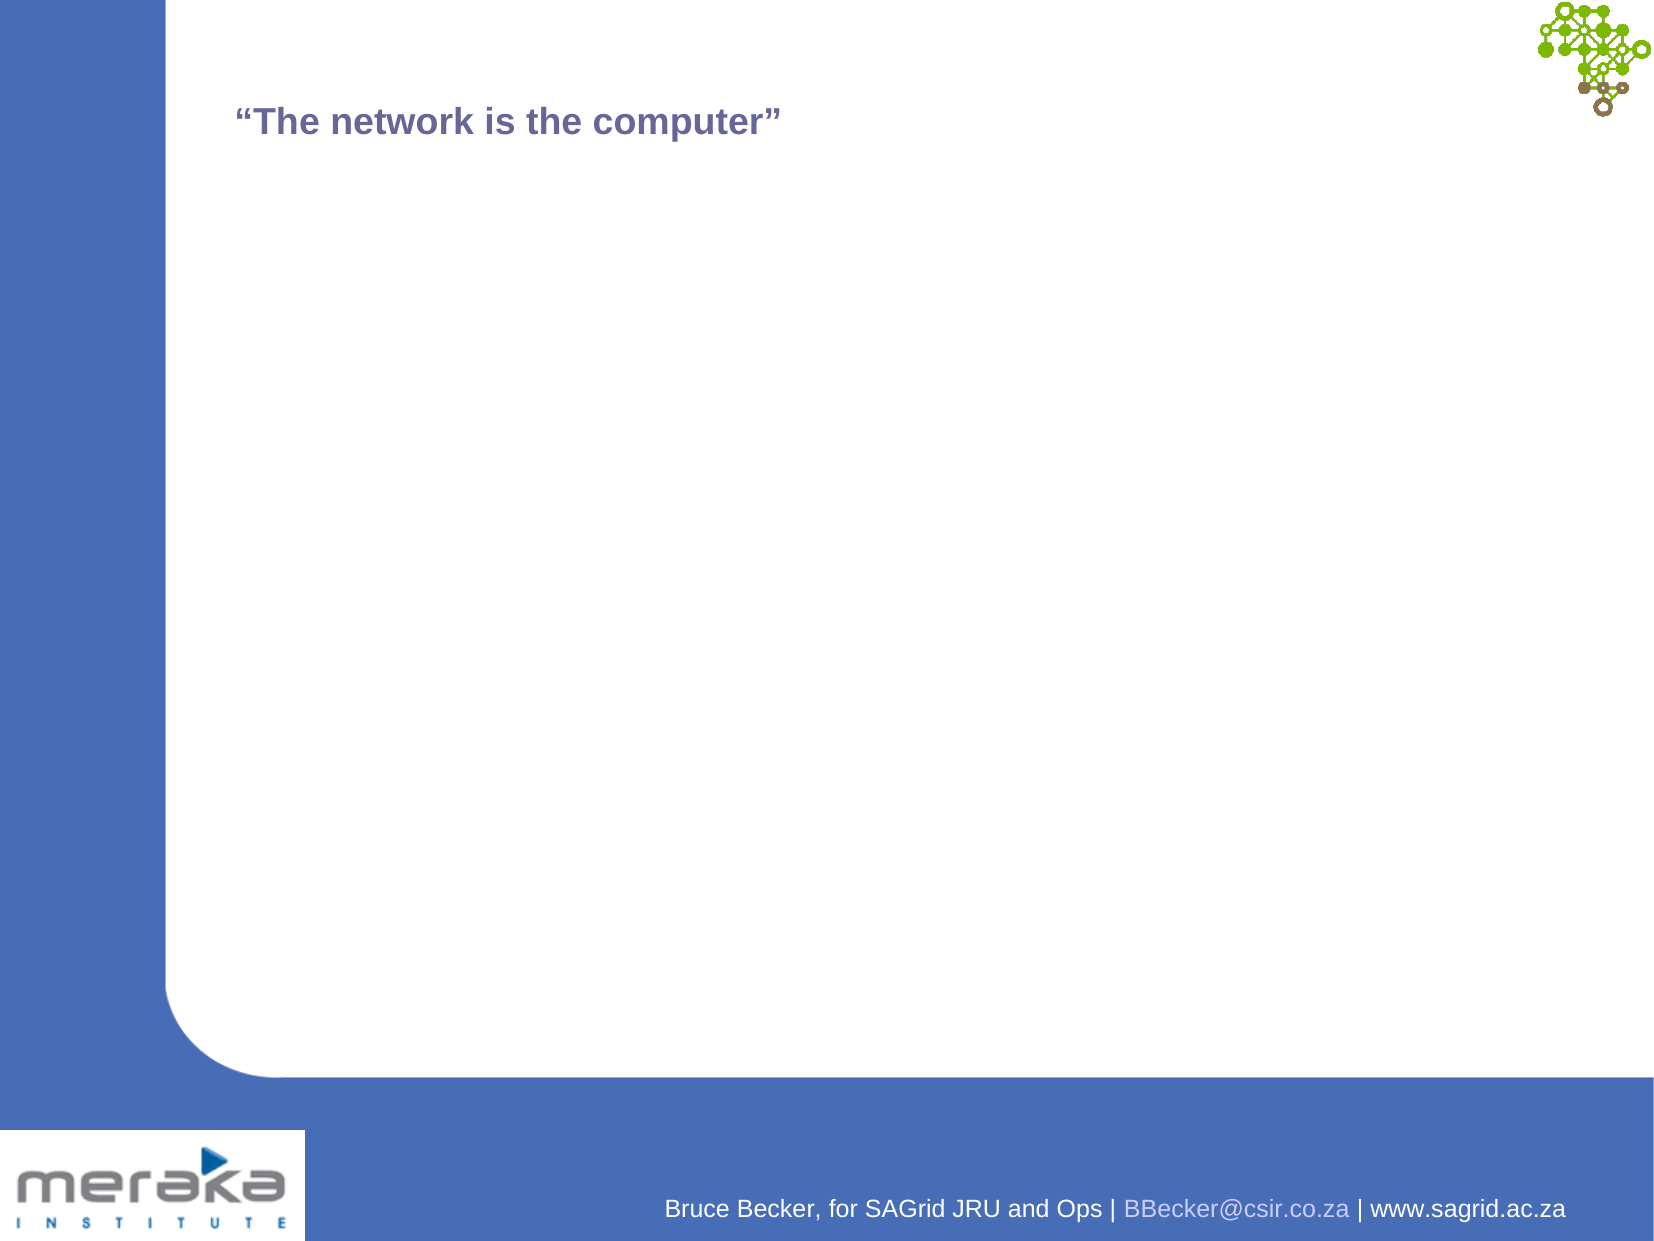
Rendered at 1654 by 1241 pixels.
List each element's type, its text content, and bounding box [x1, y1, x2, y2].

picture [0, 0, 1654, 1241]
title “The network is the computer” [234, 27, 1594, 179]
